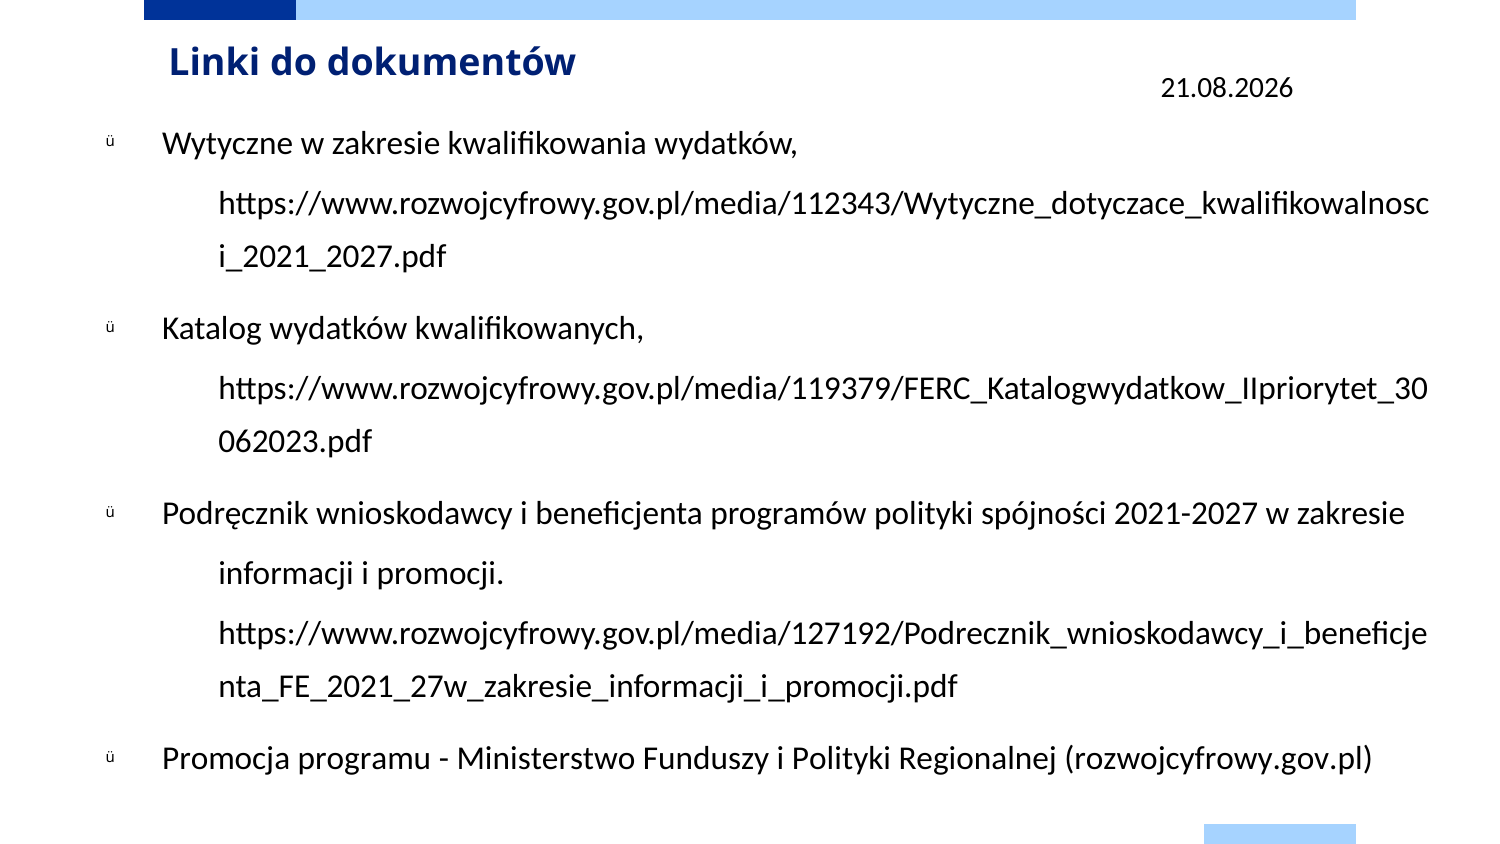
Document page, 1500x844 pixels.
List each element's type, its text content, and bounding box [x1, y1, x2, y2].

title Linki do dokumentów [153, 29, 904, 91]
list Wytyczne w zakresie kwalifikowania wydatków, https://www.rozwojcyfrowy.gov.pl/media/112343/Wytyczne_dotyczace_kwalifikowalnosci_2021_2027.pdf Katalog wydatków kwalifikowanych, https://www.rozwojcyfrowy.gov.pl/media/119379/FERC_Katalogwydatkow_IIpriorytet_30062023.pdf Podręcznik wnioskodawcy i beneficjenta programów polityki spójności 2021-2027 w zakresie informacji i promocji. https://www.rozwojcyfrowy.gov.pl/media/127192/Podrecznik_wnioskodawcy_i_beneficjenta_FE_2021_27w_zakresie_informacji_i_promocji.pdf Promocja programu - Ministerstwo Funduszy i Polityki Regionalnej (rozwojcyfrowy.gov.pl) [55, 101, 1438, 794]
text_box 21.10.2024 [1145, 60, 1347, 102]
